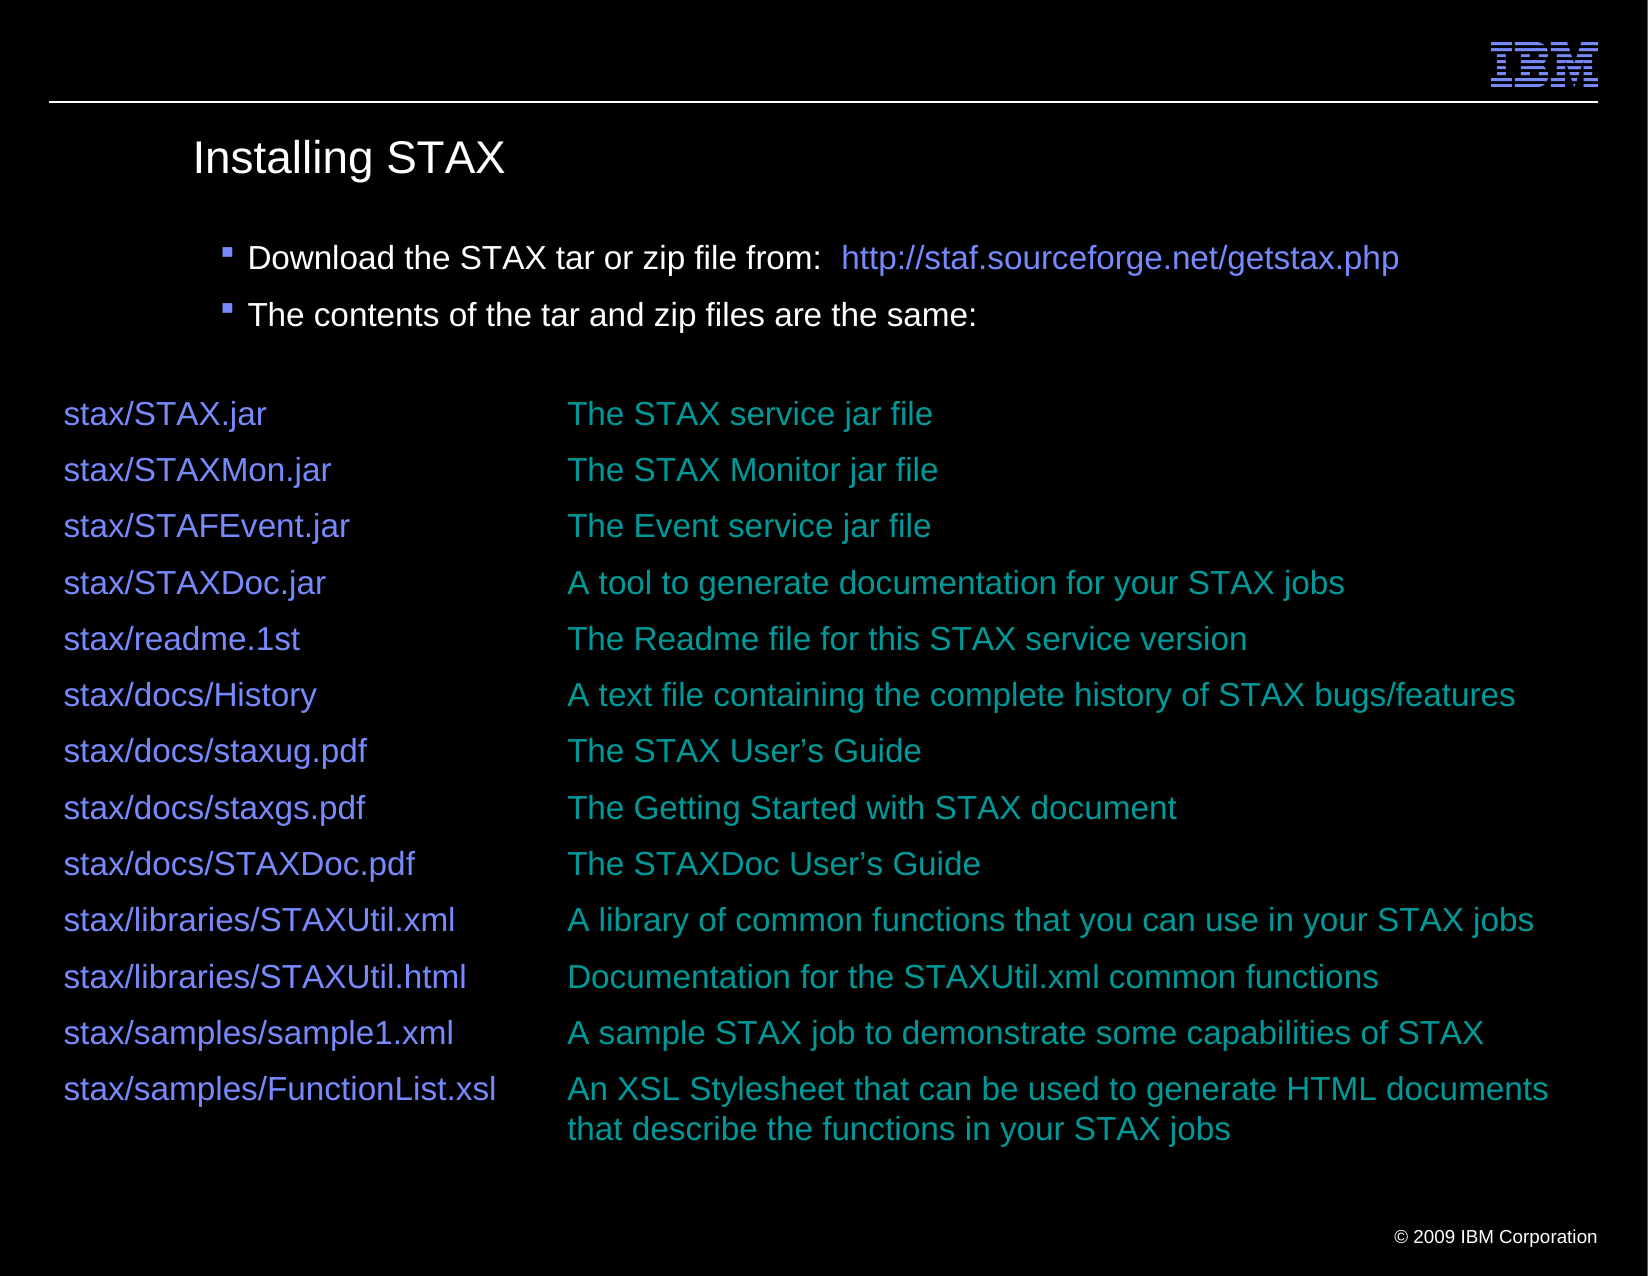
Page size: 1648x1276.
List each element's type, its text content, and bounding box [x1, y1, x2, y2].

table_cell stax/samples/sample1.xml [49, 1003, 553, 1060]
picture [1491, 42, 1598, 87]
table_cell stax/docs/History [49, 666, 553, 722]
table_header The STAX service jar file [553, 384, 1622, 440]
table_cell A library of common functions that you can use in your STAX jobs [553, 891, 1622, 947]
title Installing STAX [175, 125, 1648, 219]
table_cell The Readme file for this STAX service version [553, 609, 1622, 666]
table_cell The STAX User’s Guide [553, 722, 1622, 778]
table_cell The Getting Started with STAX document [553, 778, 1622, 835]
table_cell A text file containing the complete history of STAX bugs/features [553, 666, 1622, 722]
table_cell A tool to generate documentation for your STAX jobs [553, 553, 1622, 609]
table_cell The STAXDoc User’s Guide [553, 835, 1622, 891]
table_header stax/STAX.jar [49, 384, 553, 440]
table_cell stax/docs/staxgs.pdf [49, 778, 553, 835]
table_cell stax/readme.1st [49, 609, 553, 666]
table_cell Documentation for the STAXUtil.xml common functions [553, 947, 1622, 1003]
table_cell stax/STAFEvent.jar [49, 497, 553, 553]
table_cell The STAX Monitor jar file [553, 440, 1622, 497]
table_cell stax/docs/STAXDoc.pdf [49, 835, 553, 891]
text_box Download the STAX tar or zip file from: http://staf.sourceforge.net/getstax.php The contents of the tar and zip files are the same: [219, 236, 1570, 380]
table_cell A sample STAX job to demonstrate some capabilities of STAX [553, 1003, 1622, 1060]
table_cell stax/samples/FunctionList.xsl [49, 1060, 553, 1155]
table_cell stax/docs/staxug.pdf [49, 722, 553, 778]
table_cell The Event service jar file [553, 497, 1622, 553]
table_cell stax/libraries/STAXUtil.xml [49, 891, 553, 947]
table_cell stax/STAXDoc.jar [49, 553, 553, 609]
table_cell An XSL Stylesheet that can be used to generate HTML documents that describe the functions in your STAX jobs [553, 1060, 1622, 1155]
table_cell stax/libraries/STAXUtil.html [49, 947, 553, 1003]
table_cell stax/STAXMon.jar [49, 440, 553, 497]
